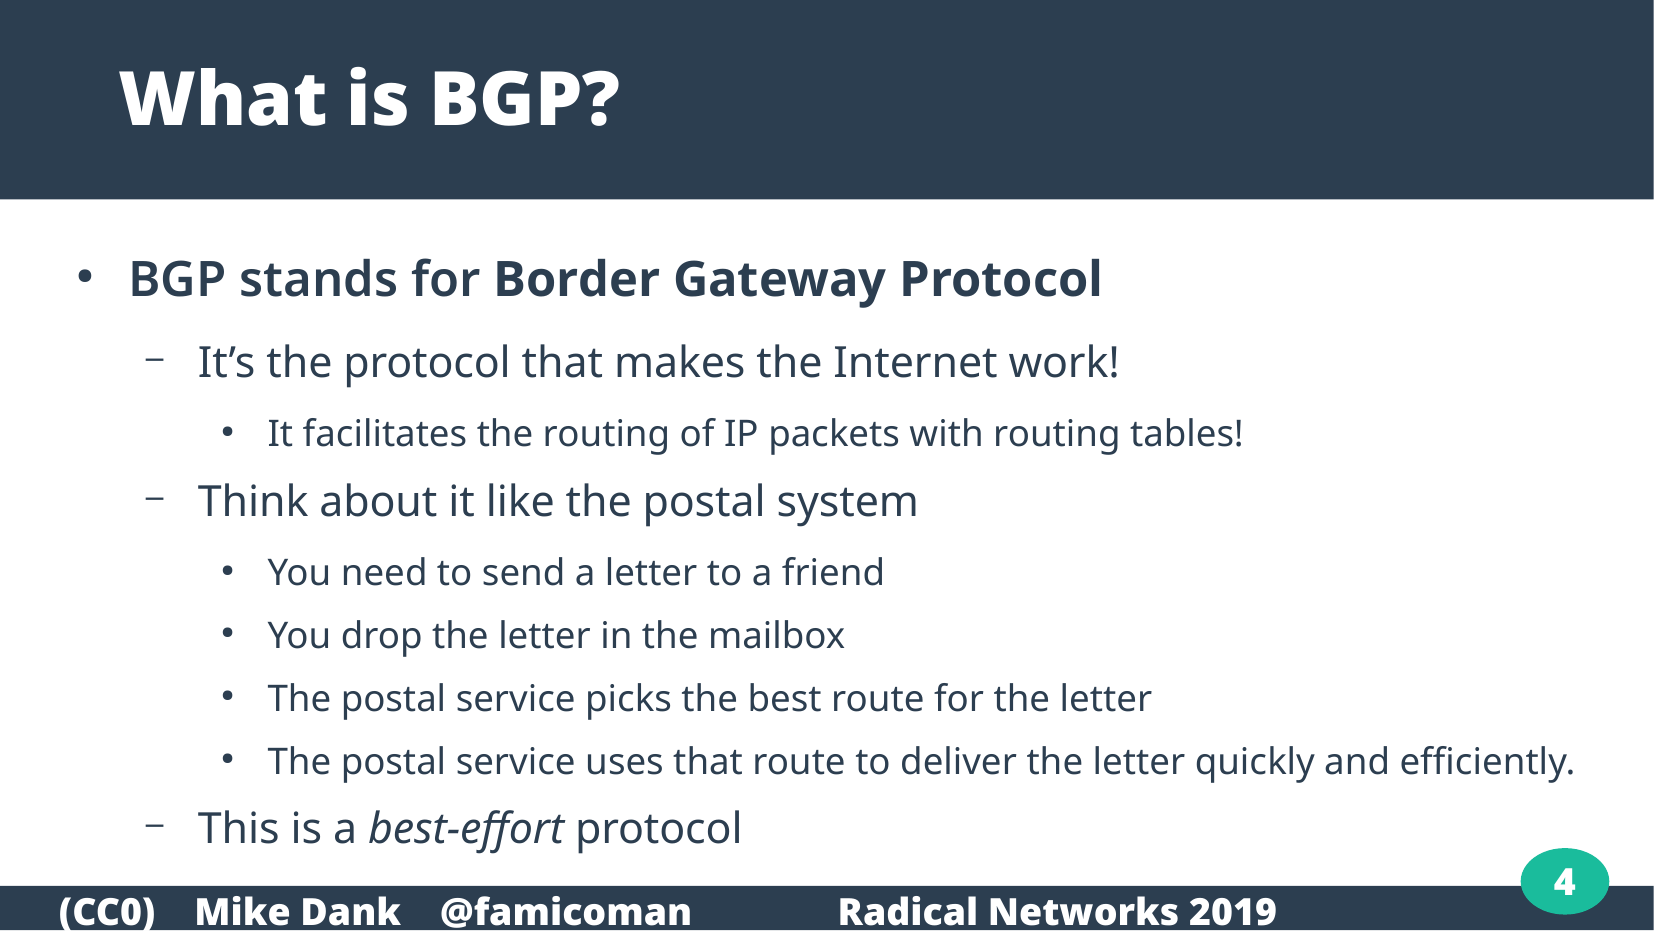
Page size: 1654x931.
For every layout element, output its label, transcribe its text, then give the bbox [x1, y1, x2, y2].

title What is BGP? [59, 37, 1595, 155]
list BGP stands for Border Gateway Protocol It’s the protocol that makes the Internet work! It facilitates the routing of IP packets with routing tables! Think about it like the postal system You need to send a letter to a friend You drop the letter in the mailbox The postal service picks the best route for the letter The postal service uses that route to deliver the letter quickly and efficiently. This is a best-effort protocol [59, 243, 1595, 864]
